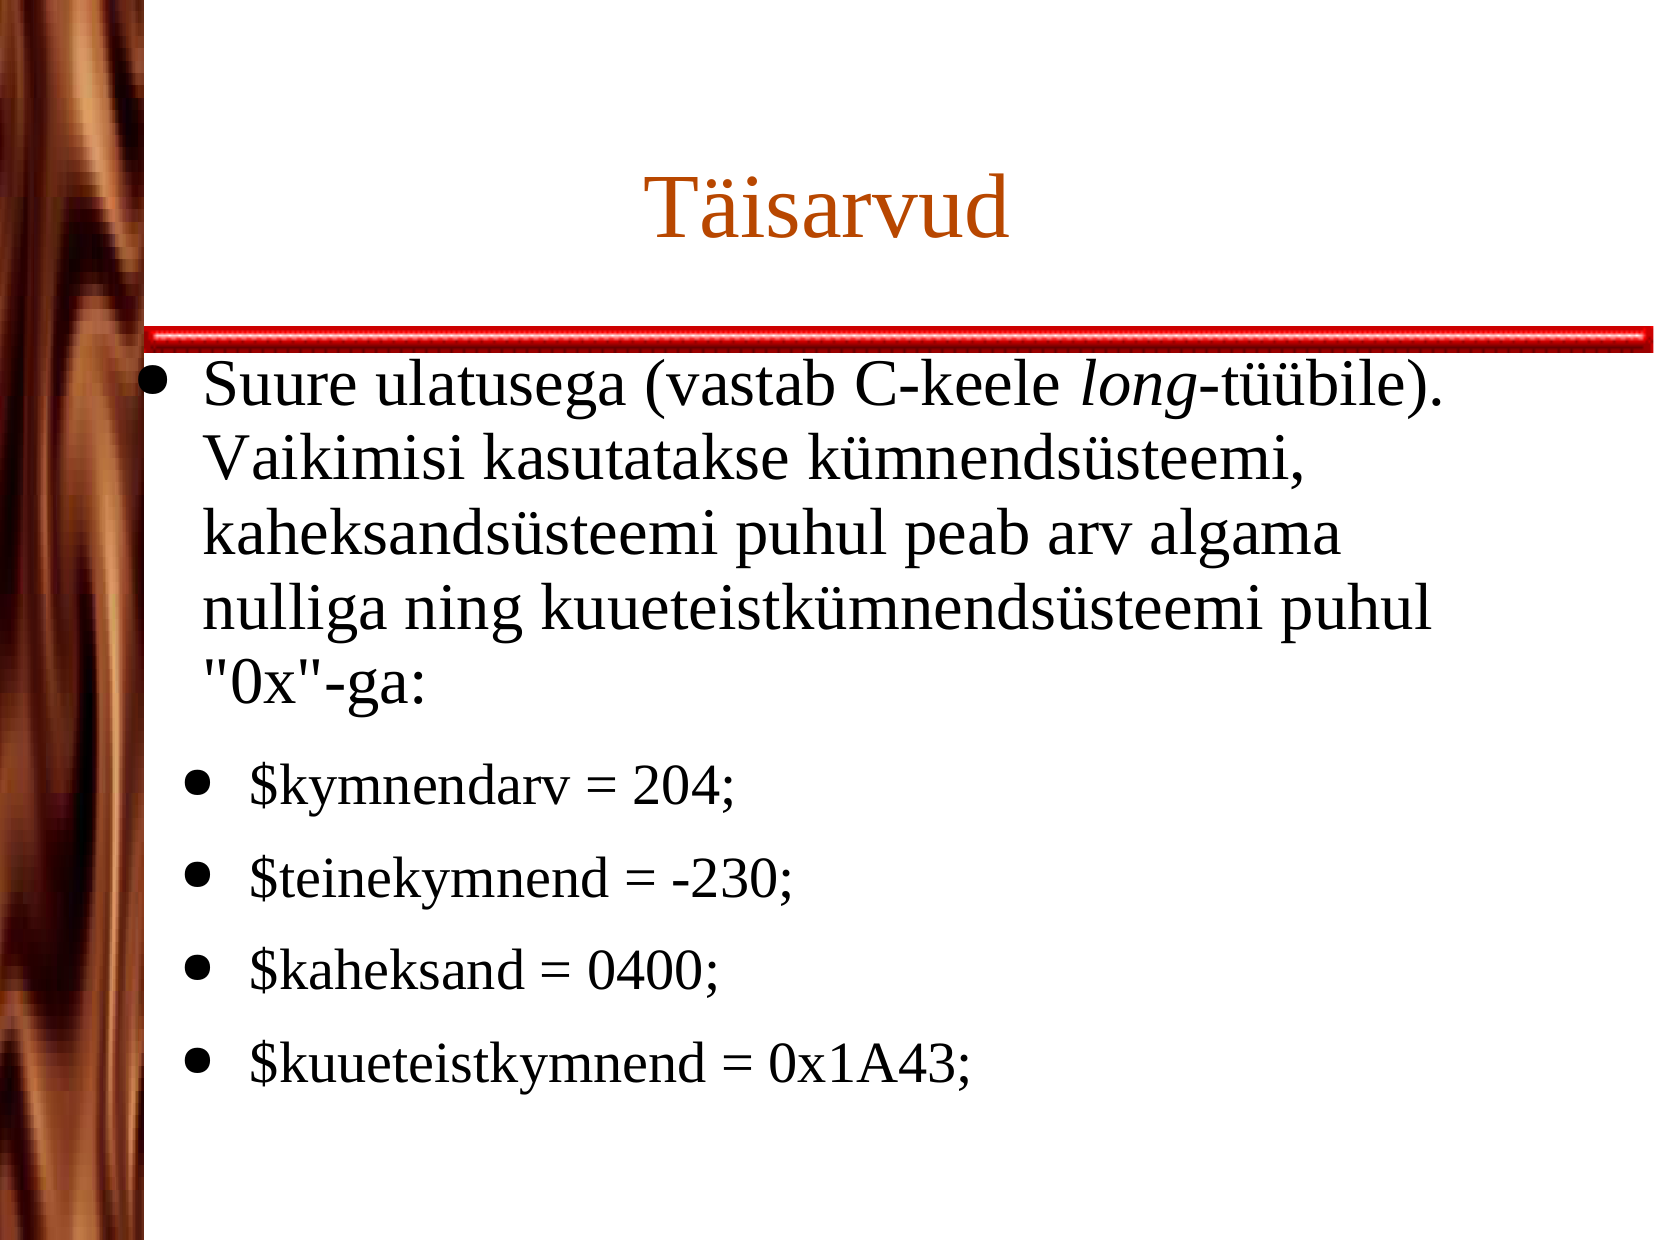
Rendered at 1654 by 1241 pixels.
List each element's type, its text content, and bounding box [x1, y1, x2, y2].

picture [0, 0, 1654, 1240]
list Suure ulatusega (vastab C-keele long-tüübile). Vaikimisi kasutatakse kümnendsüsteemi, kaheksandsüsteemi puhul peab arv algama nulliga ning kuueteistkümnendsüsteemi puhul "0x"-ga: $kymnendarv = 204; $teinekymnend = -230; $kaheksand = 0400; $kuueteistkymnend = 0x1A43; [121, 344, 1533, 1126]
title Täisarvud [121, 100, 1533, 312]
